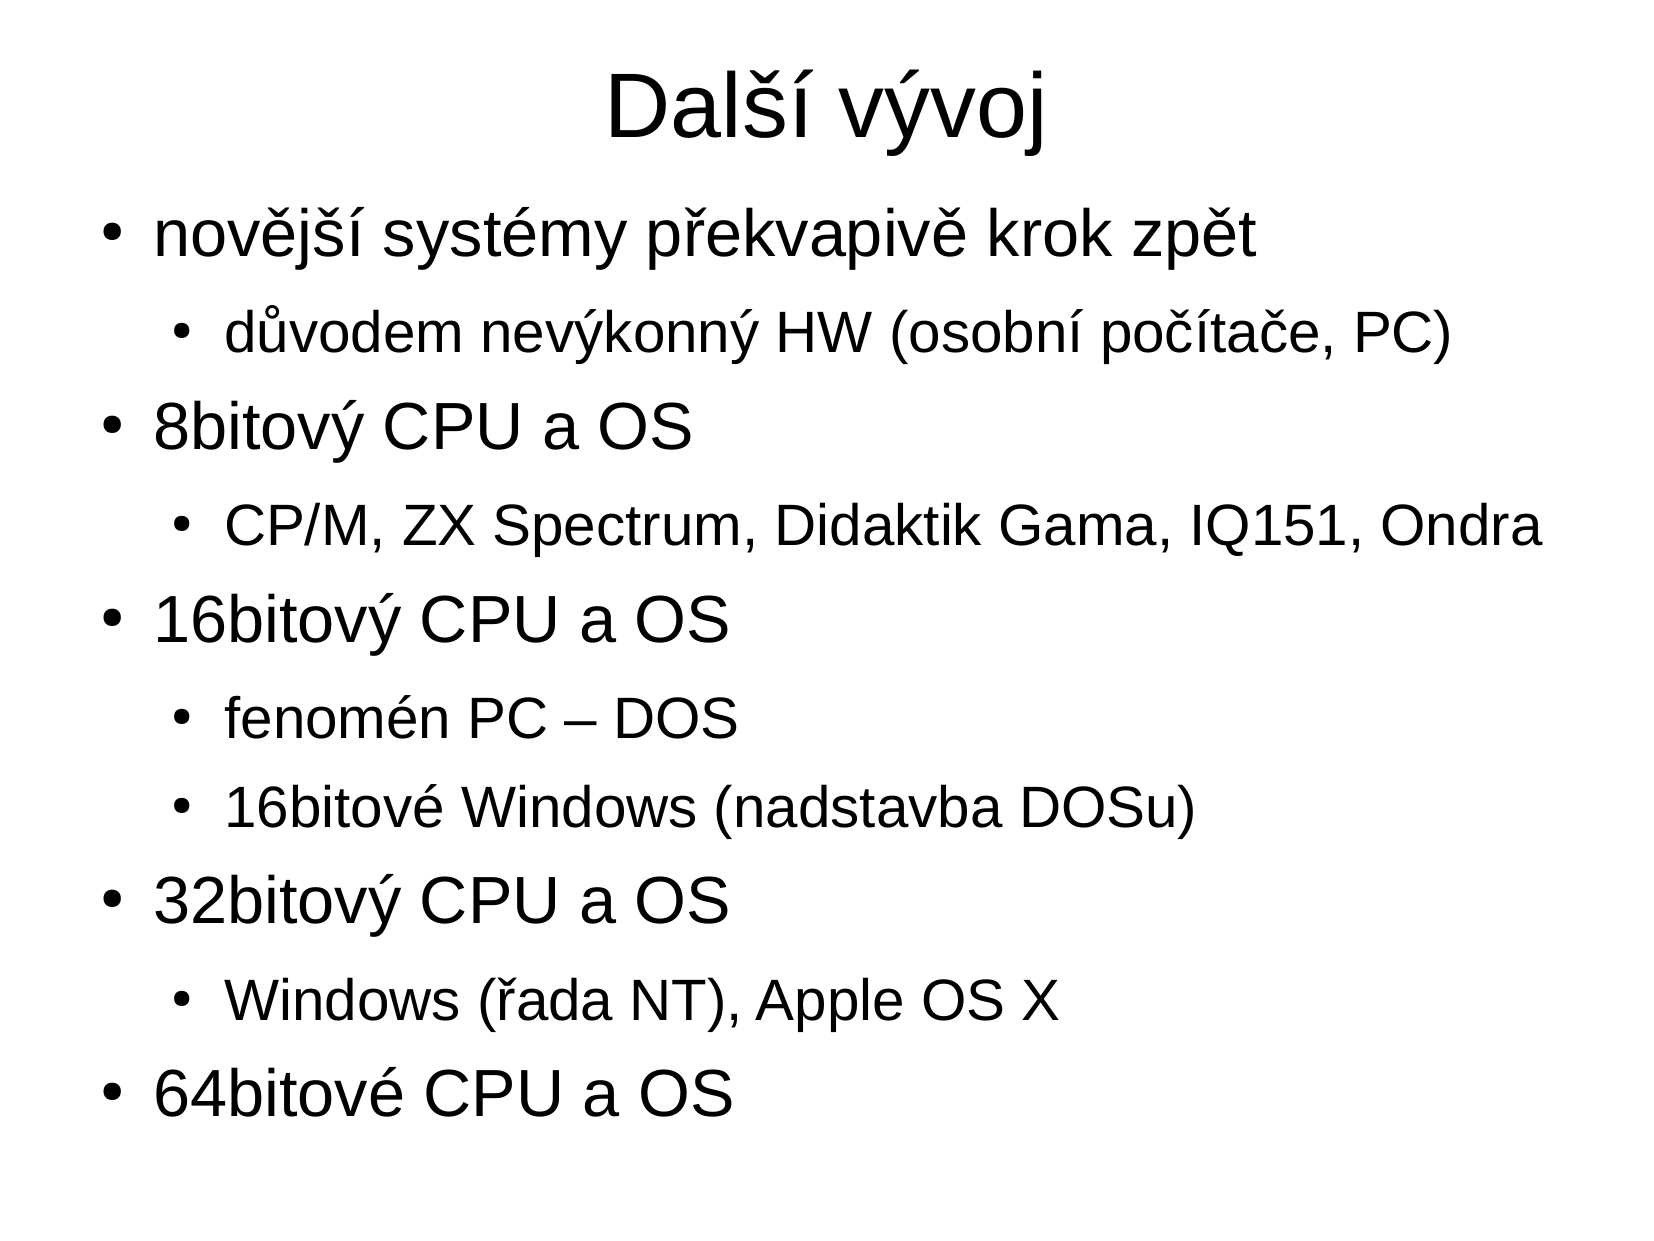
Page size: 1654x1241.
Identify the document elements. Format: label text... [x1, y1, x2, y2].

list novější systémy překvapivě krok zpět důvodem nevýkonný HW (osobní počítače, PC) 8bitový CPU a OS CP/M, ZX Spectrum, Didaktik Gama, IQ151, Ondra 16bitový CPU a OS fenomén PC – DOS 16bitové Windows (nadstavba DOSu) 32bitový CPU a OS Windows (řada NT), Apple OS X 64bitové CPU a OS [82, 195, 1571, 1131]
title Další vývoj [82, 9, 1571, 195]
